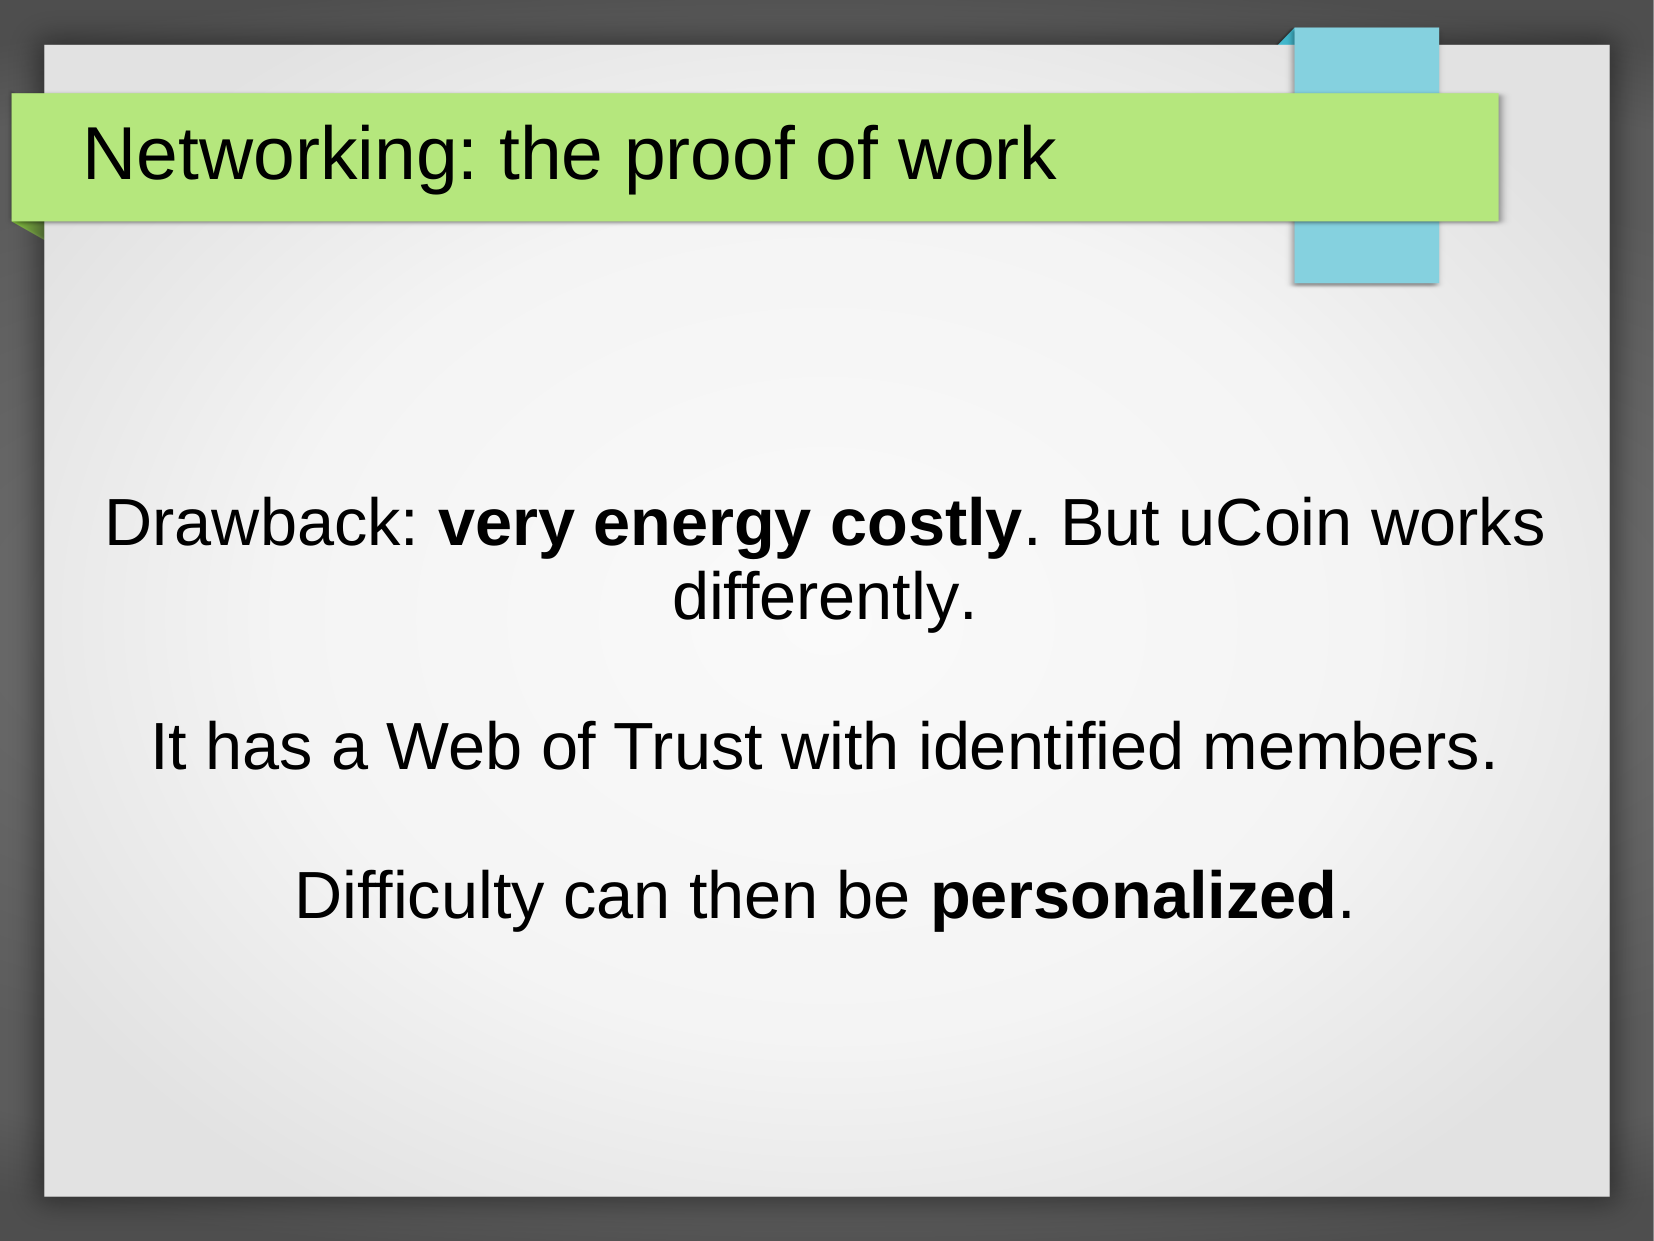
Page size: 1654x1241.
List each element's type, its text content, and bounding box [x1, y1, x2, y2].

title Networking: the proof of work [82, 94, 1501, 213]
picture [0, 0, 1654, 1241]
subtitle Drawback: very energy costly. But uCoin works differently. It has a Web of Trust with identified members. Difficulty can then be personalized. [81, 349, 1570, 1069]
